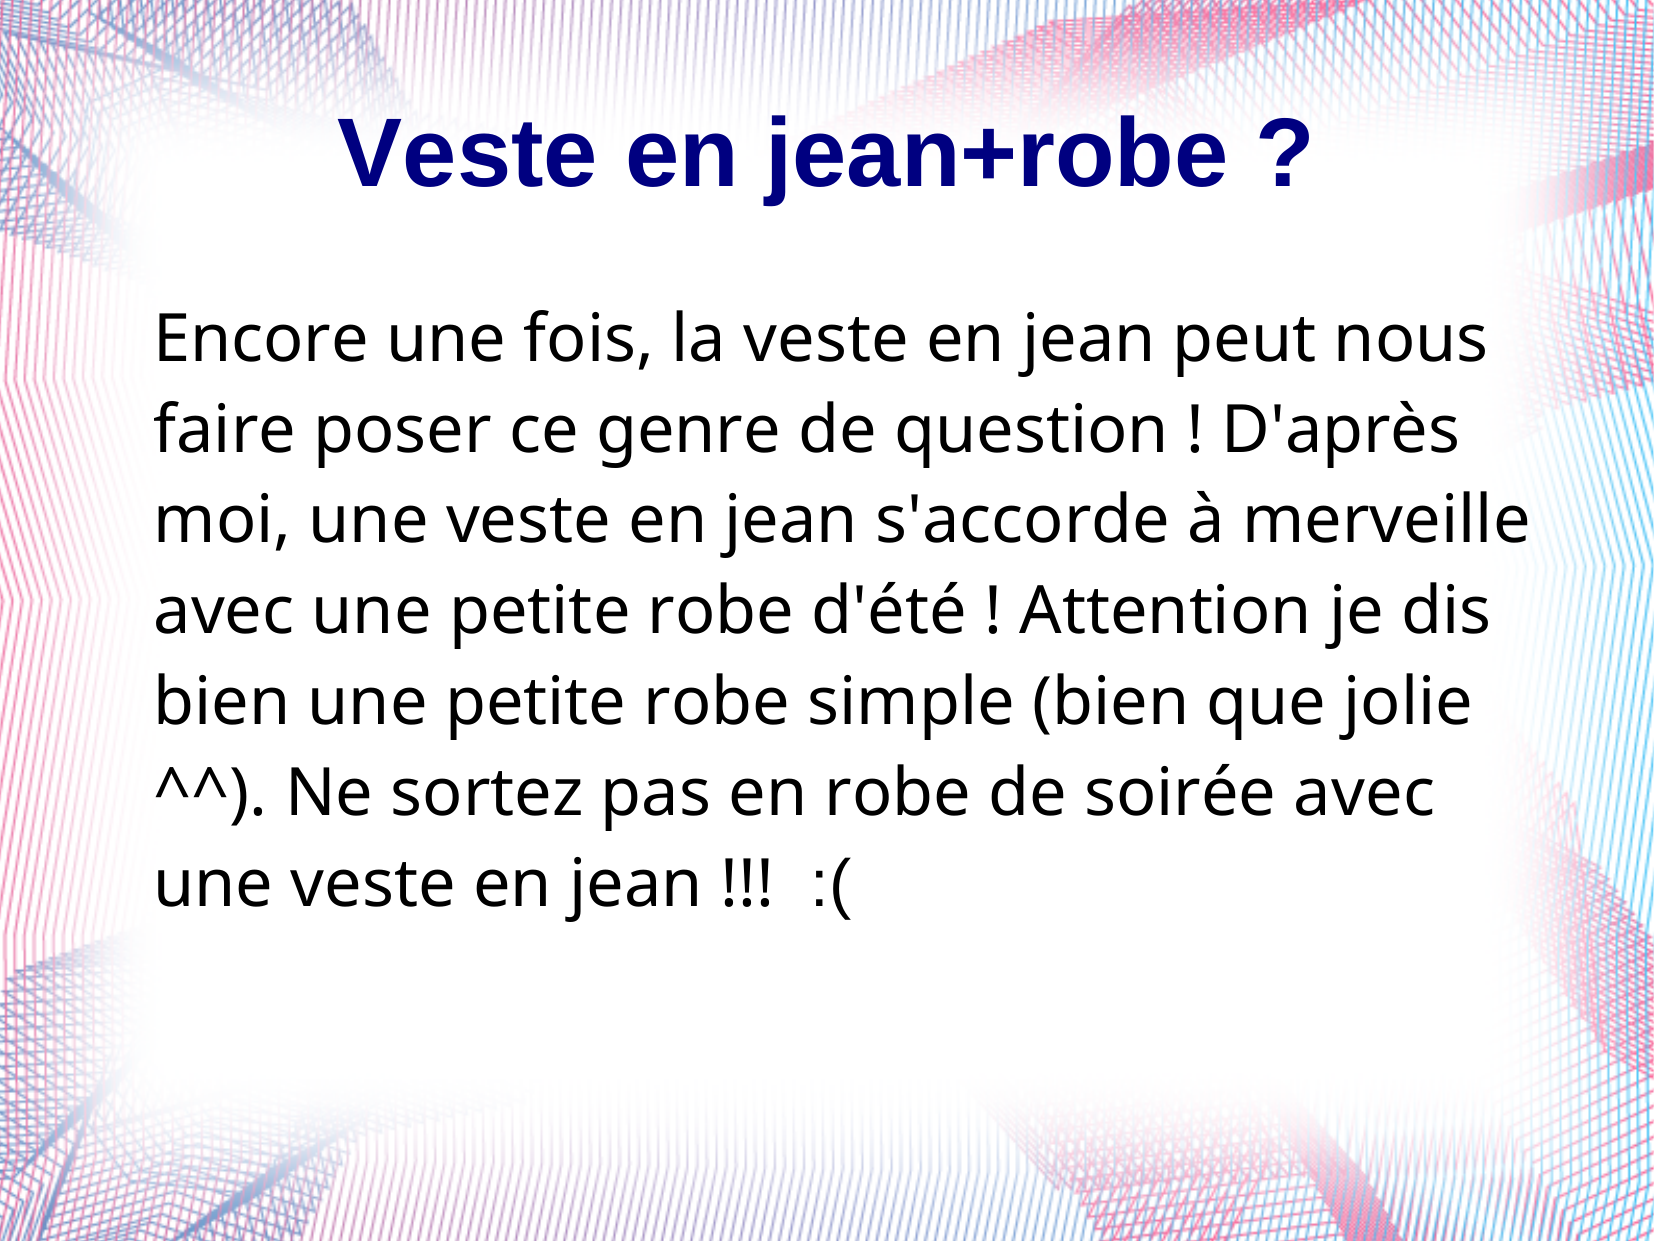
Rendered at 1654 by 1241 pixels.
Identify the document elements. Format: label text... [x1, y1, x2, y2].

title Veste en jean+robe ? [82, 49, 1571, 257]
picture [0, 0, 1654, 1241]
list Encore une fois, la veste en jean peut nous faire poser ce genre de question ! D'après moi, une veste en jean s'accorde à merveille avec une petite robe d'été ! Attention je dis bien une petite robe simple (bien que jolie ^^). Ne sortez pas en robe de soirée avec une veste en jean !!! :( [82, 290, 1571, 1109]
